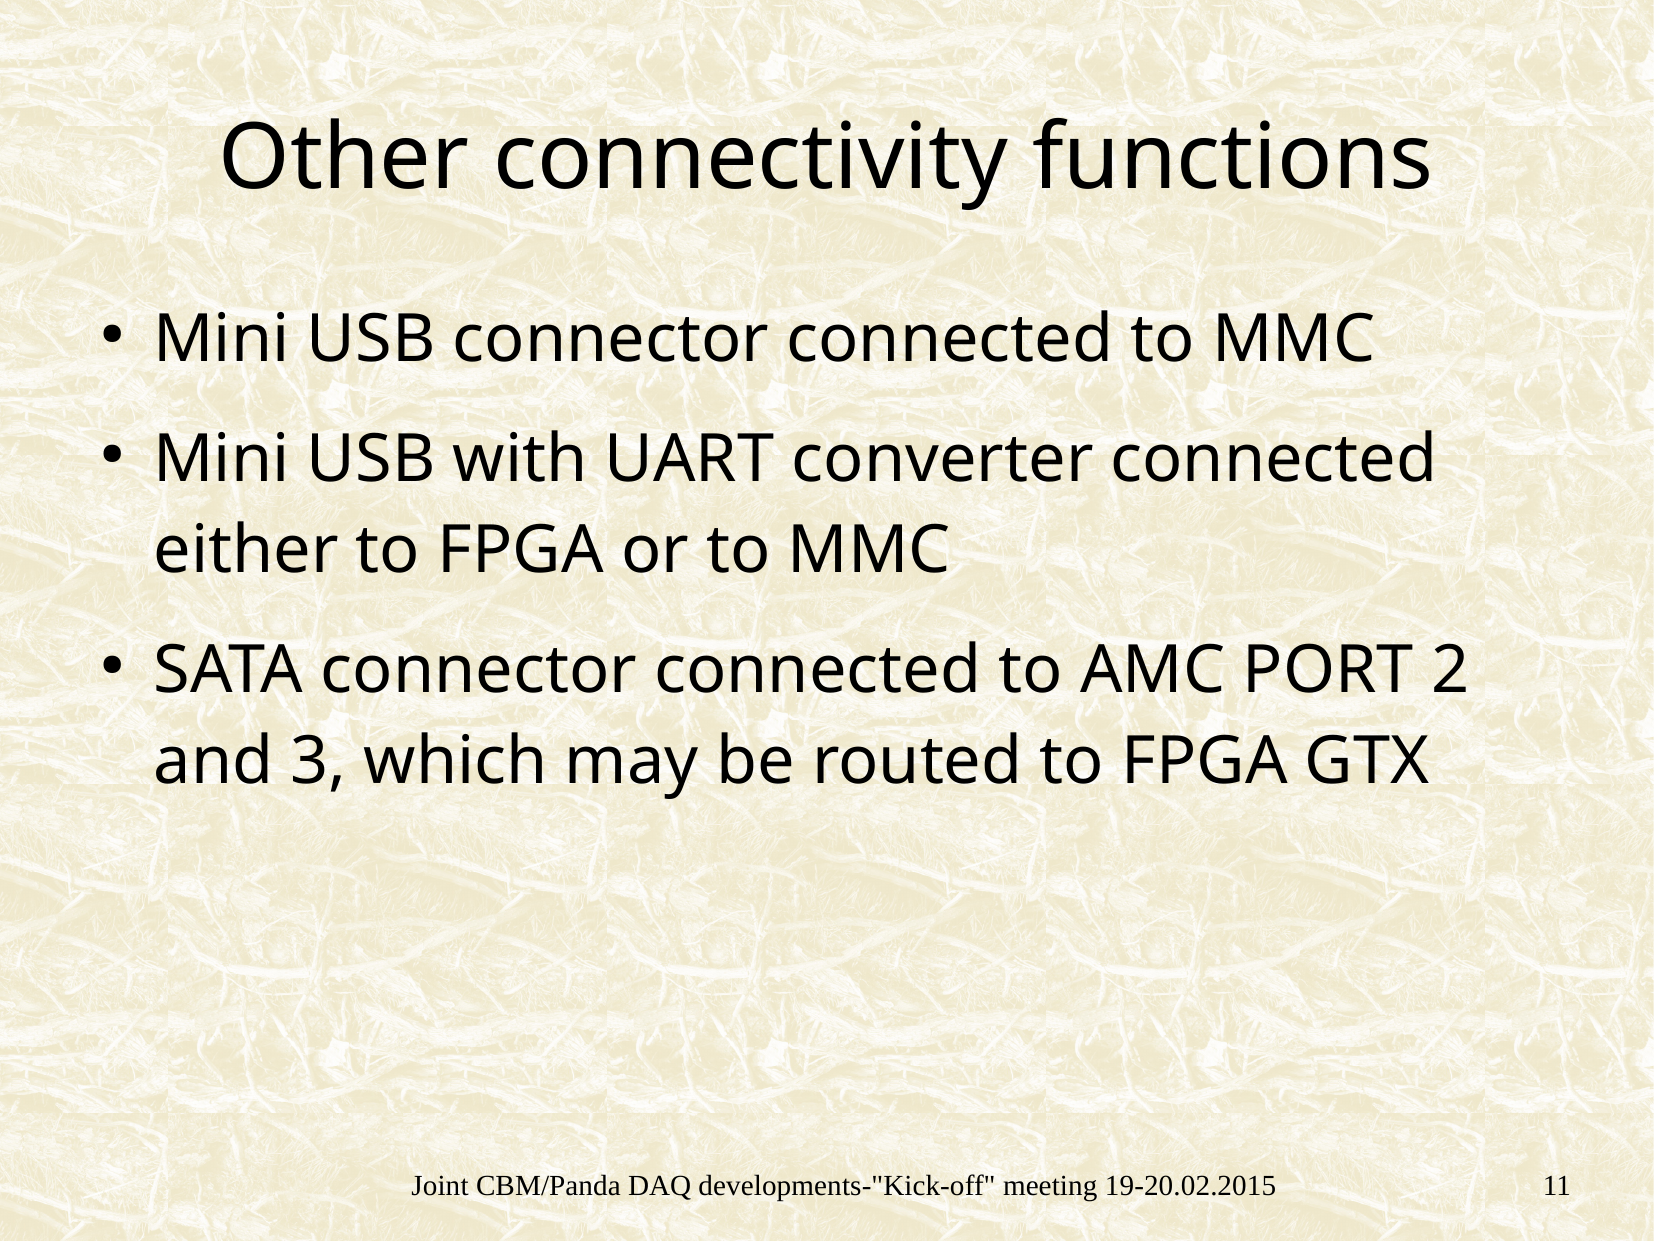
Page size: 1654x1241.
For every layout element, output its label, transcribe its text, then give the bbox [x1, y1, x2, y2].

title Other connectivity functions [82, 49, 1571, 257]
picture [0, 0, 1654, 1241]
list Mini USB connector connected to MMC Mini USB with UART converter connected either to FPGA or to MMC SATA connector connected to AMC PORT 2 and 3, which may be routed to FPGA GTX [82, 290, 1538, 1010]
